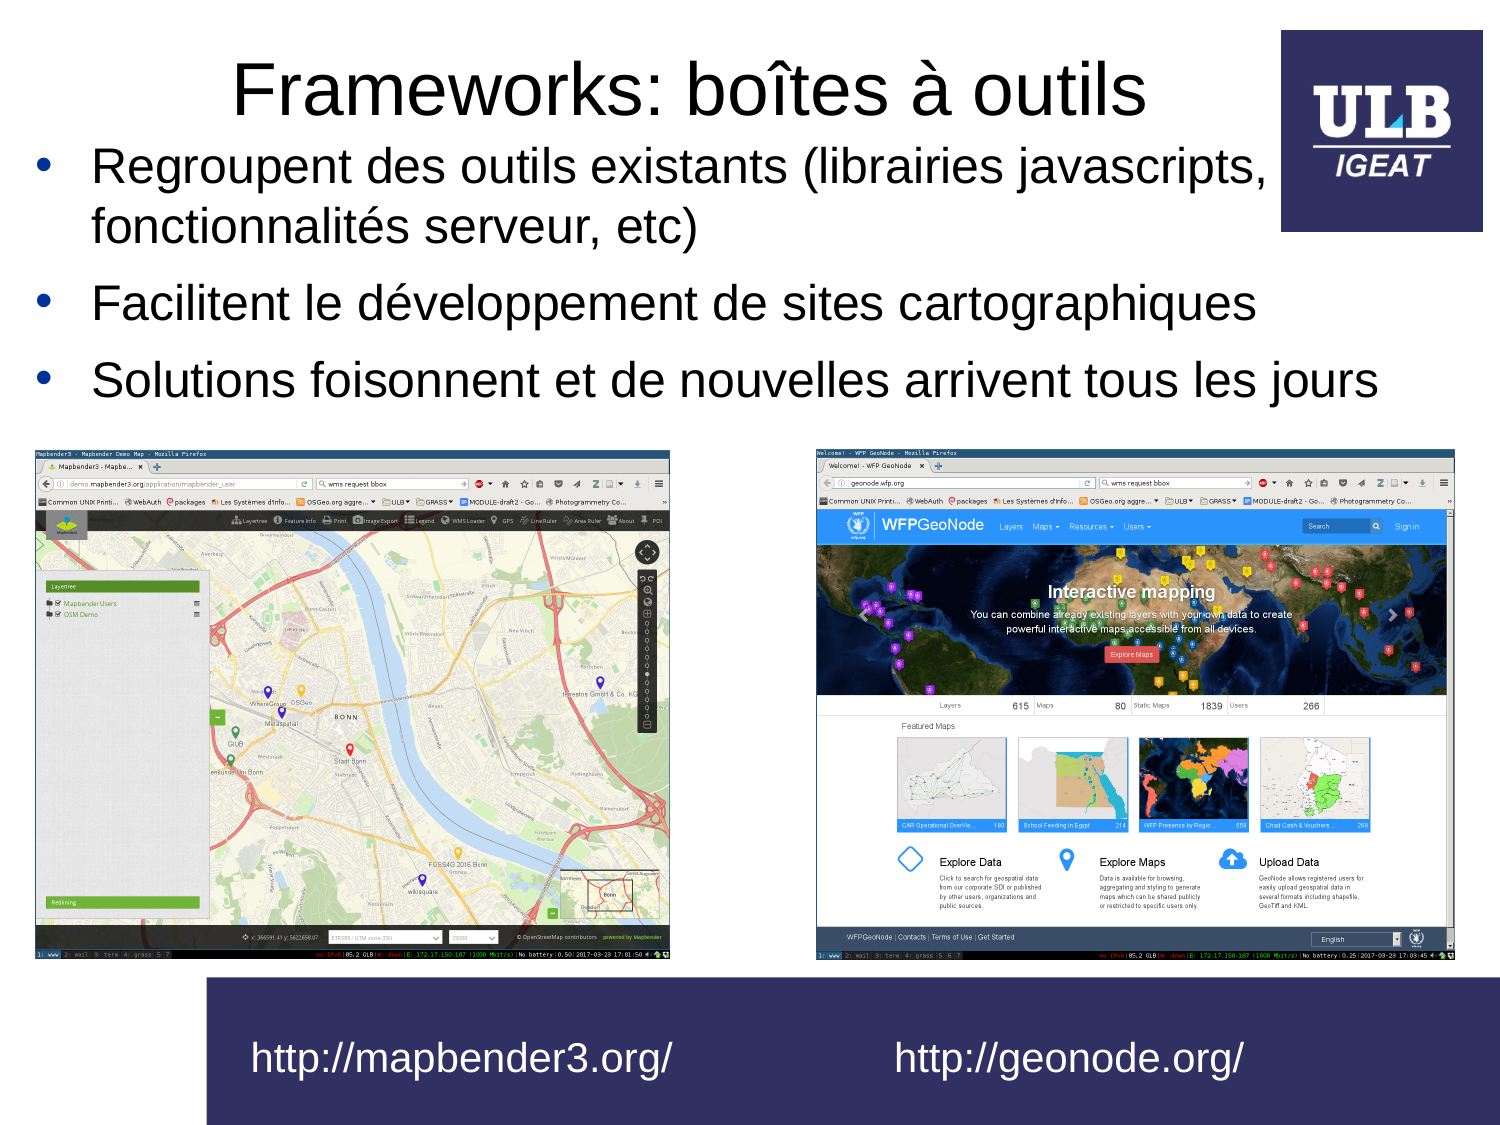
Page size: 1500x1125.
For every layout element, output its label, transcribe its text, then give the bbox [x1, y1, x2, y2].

text_box Frameworks: boîtes à outils [15, 0, 1366, 172]
text_box Regroupent des outils existants (librairies javascripts, fonctionnalités serveur, etc) Facilitent le développement de sites cartographiques Solutions foisonnent et de nouvelles arrivent tous les jours [35, 133, 1425, 915]
picture [816, 449, 1455, 960]
text_box http://mapbender3.org/ [250, 1030, 707, 1087]
picture [1366, 30, 1483, 232]
text_box http://geonode.org/ [894, 1030, 1350, 1087]
picture [35, 450, 670, 959]
